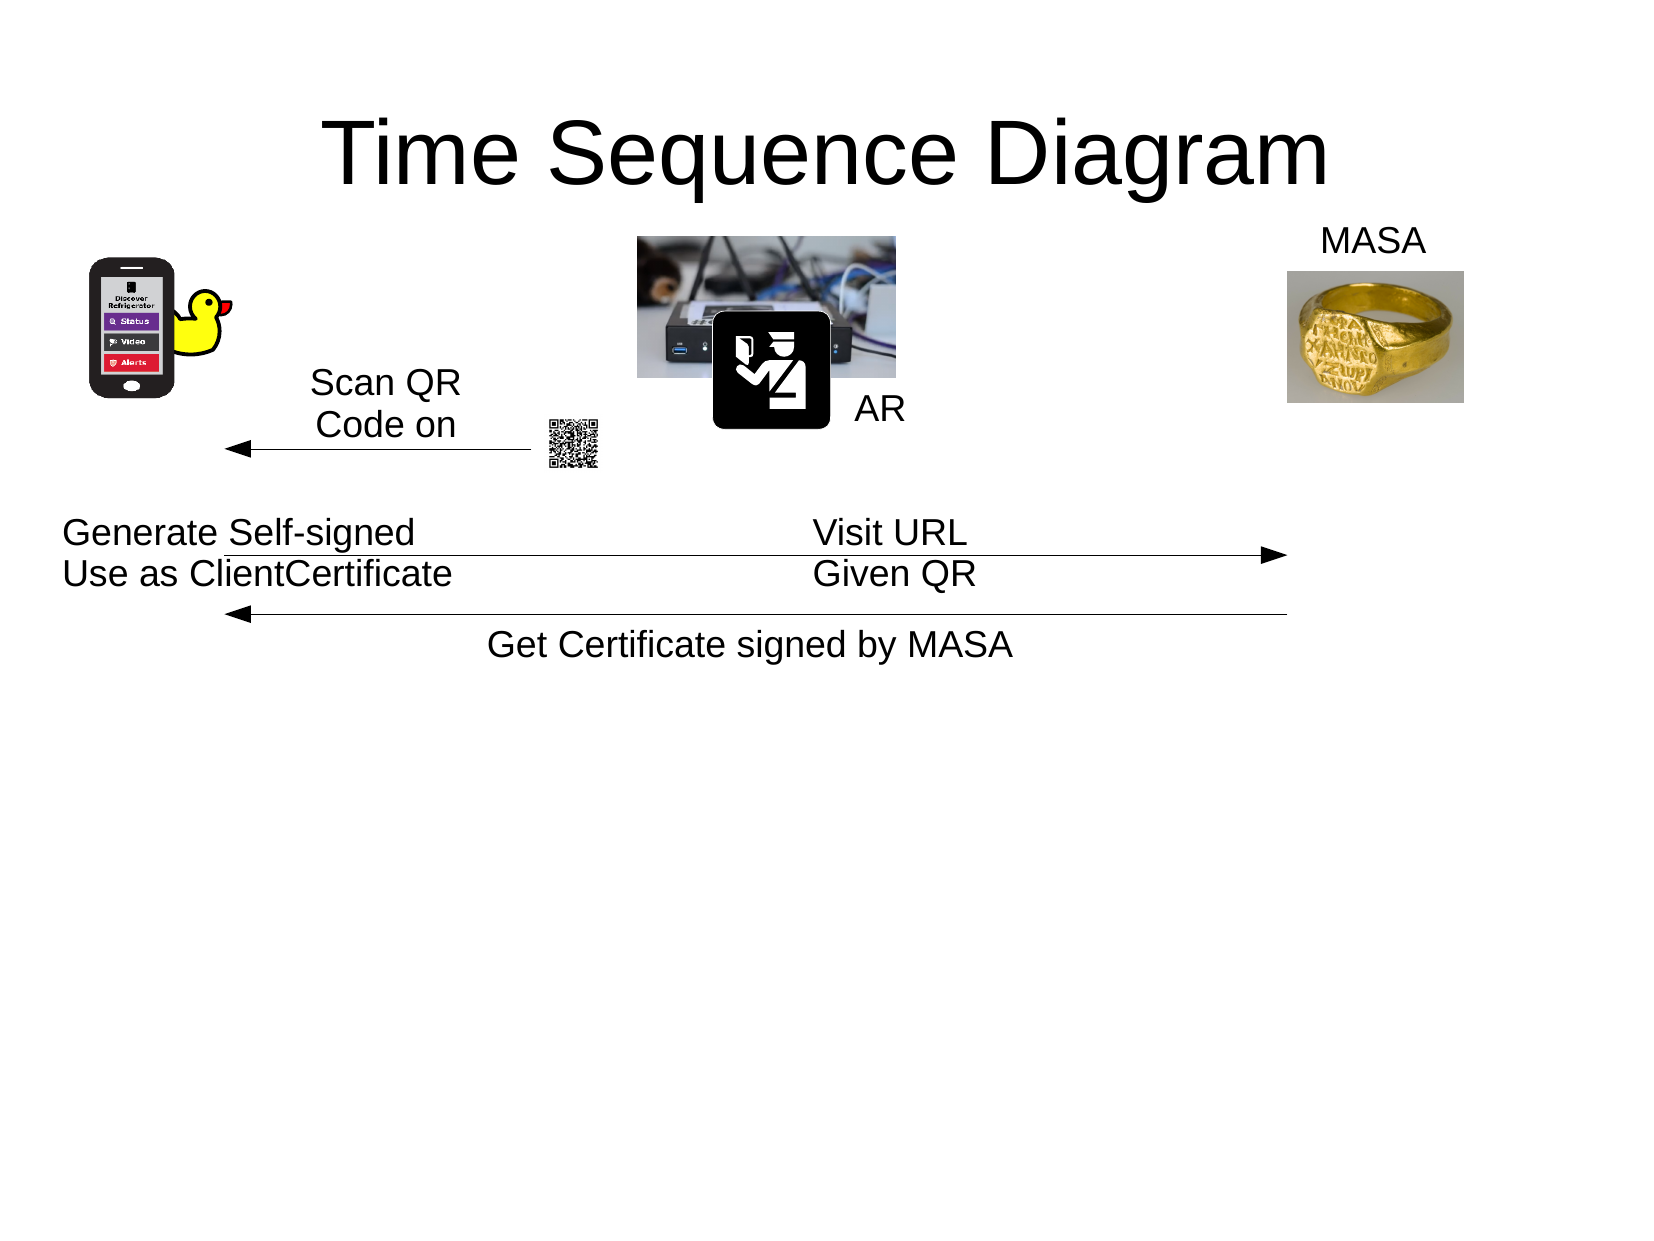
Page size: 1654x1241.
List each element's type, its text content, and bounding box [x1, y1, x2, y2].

picture [1287, 271, 1464, 403]
text_box Generate Self-signed Use as ClientCertificate [47, 503, 468, 603]
picture [85, 253, 237, 402]
text_box Visit URL Given QR [797, 503, 993, 603]
picture [544, 414, 603, 473]
text_box AR [839, 380, 922, 438]
title Time Sequence Diagram [82, 49, 1571, 257]
text_box Scan QR Code on [295, 354, 477, 454]
text_box MASA [1305, 212, 1441, 270]
text_box Get Certificate signed by MASA [472, 616, 1028, 674]
picture [637, 236, 896, 434]
